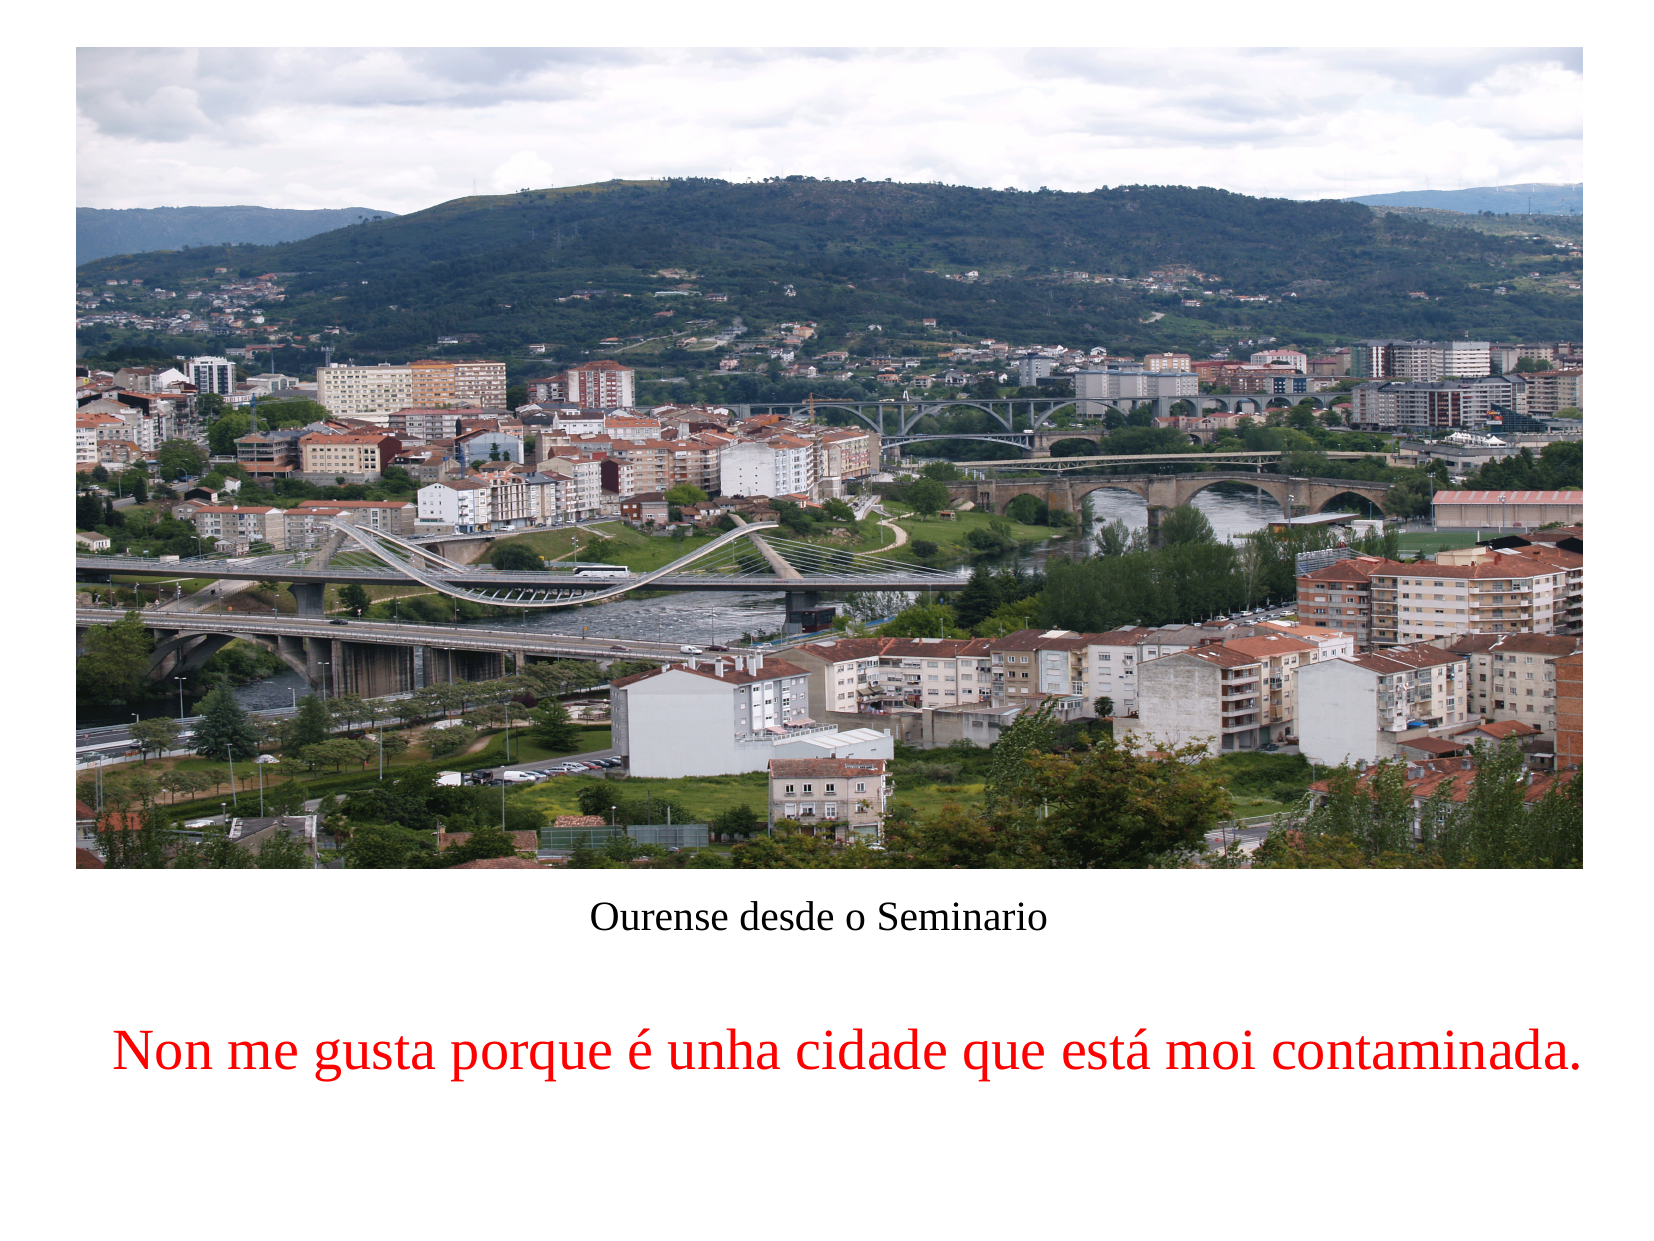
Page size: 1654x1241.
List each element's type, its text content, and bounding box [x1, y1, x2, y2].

text_box Non me gusta porque é unha cidade que está moi contaminada. [98, 1010, 1605, 1091]
picture [76, 47, 1583, 869]
text_box Ourense desde o Seminario [574, 885, 1063, 948]
